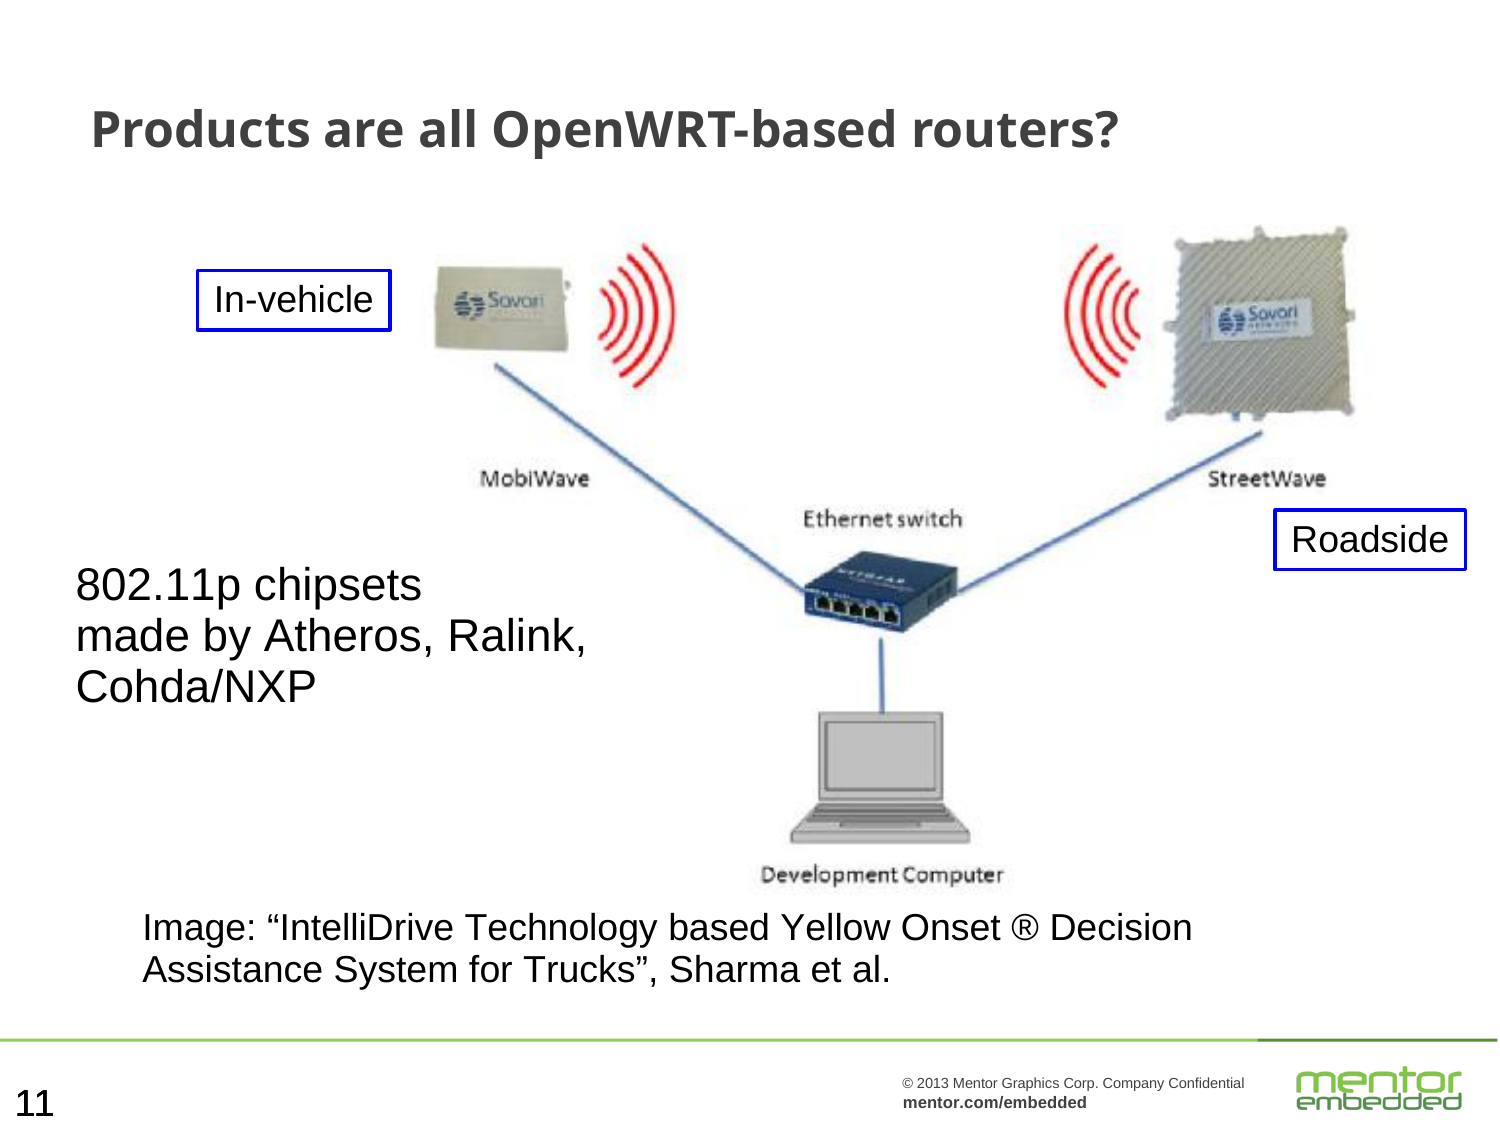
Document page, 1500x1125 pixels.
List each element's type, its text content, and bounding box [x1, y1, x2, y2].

text_box Image: “IntelliDrive Technology based Yellow Onset ® Decision Assistance System for Trucks”, Sharma et al. [127, 900, 1373, 999]
text_box Roadside [1275, 510, 1466, 570]
title Products are all OpenWRT-based routers? [15, 52, 1500, 165]
text_box In-vehicle [197, 270, 391, 330]
text_box 802.11p chipsets made by Atheros, Ralink, Cohda/NXP [60, 551, 613, 721]
picture [405, 224, 1381, 909]
picture [1292, 1062, 1464, 1114]
